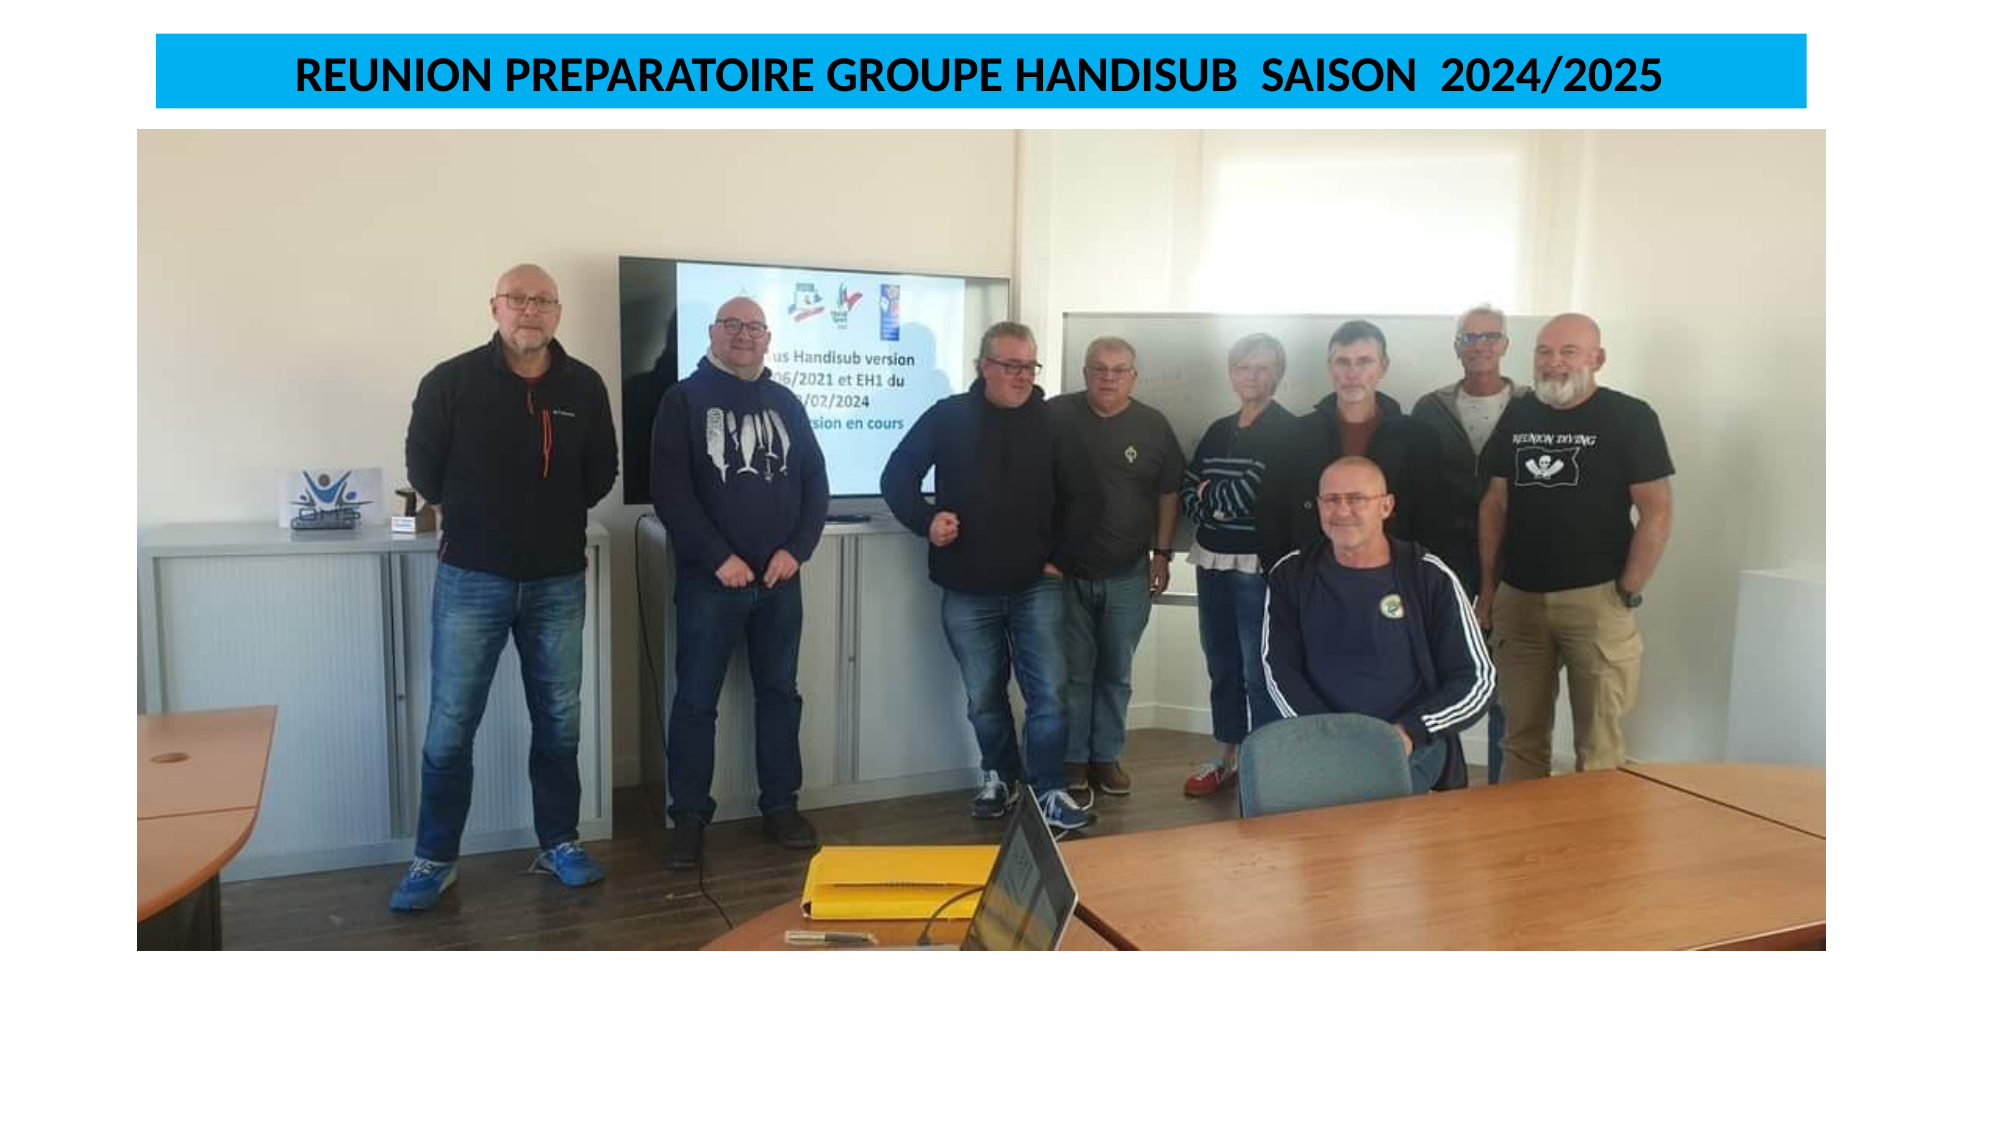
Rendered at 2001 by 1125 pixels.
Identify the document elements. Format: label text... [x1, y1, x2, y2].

text_box REUNION PREPARATOIRE GROUPE HANDISUB SAISON 2024/2025 [156, 33, 1807, 109]
picture [137, 129, 1826, 951]
